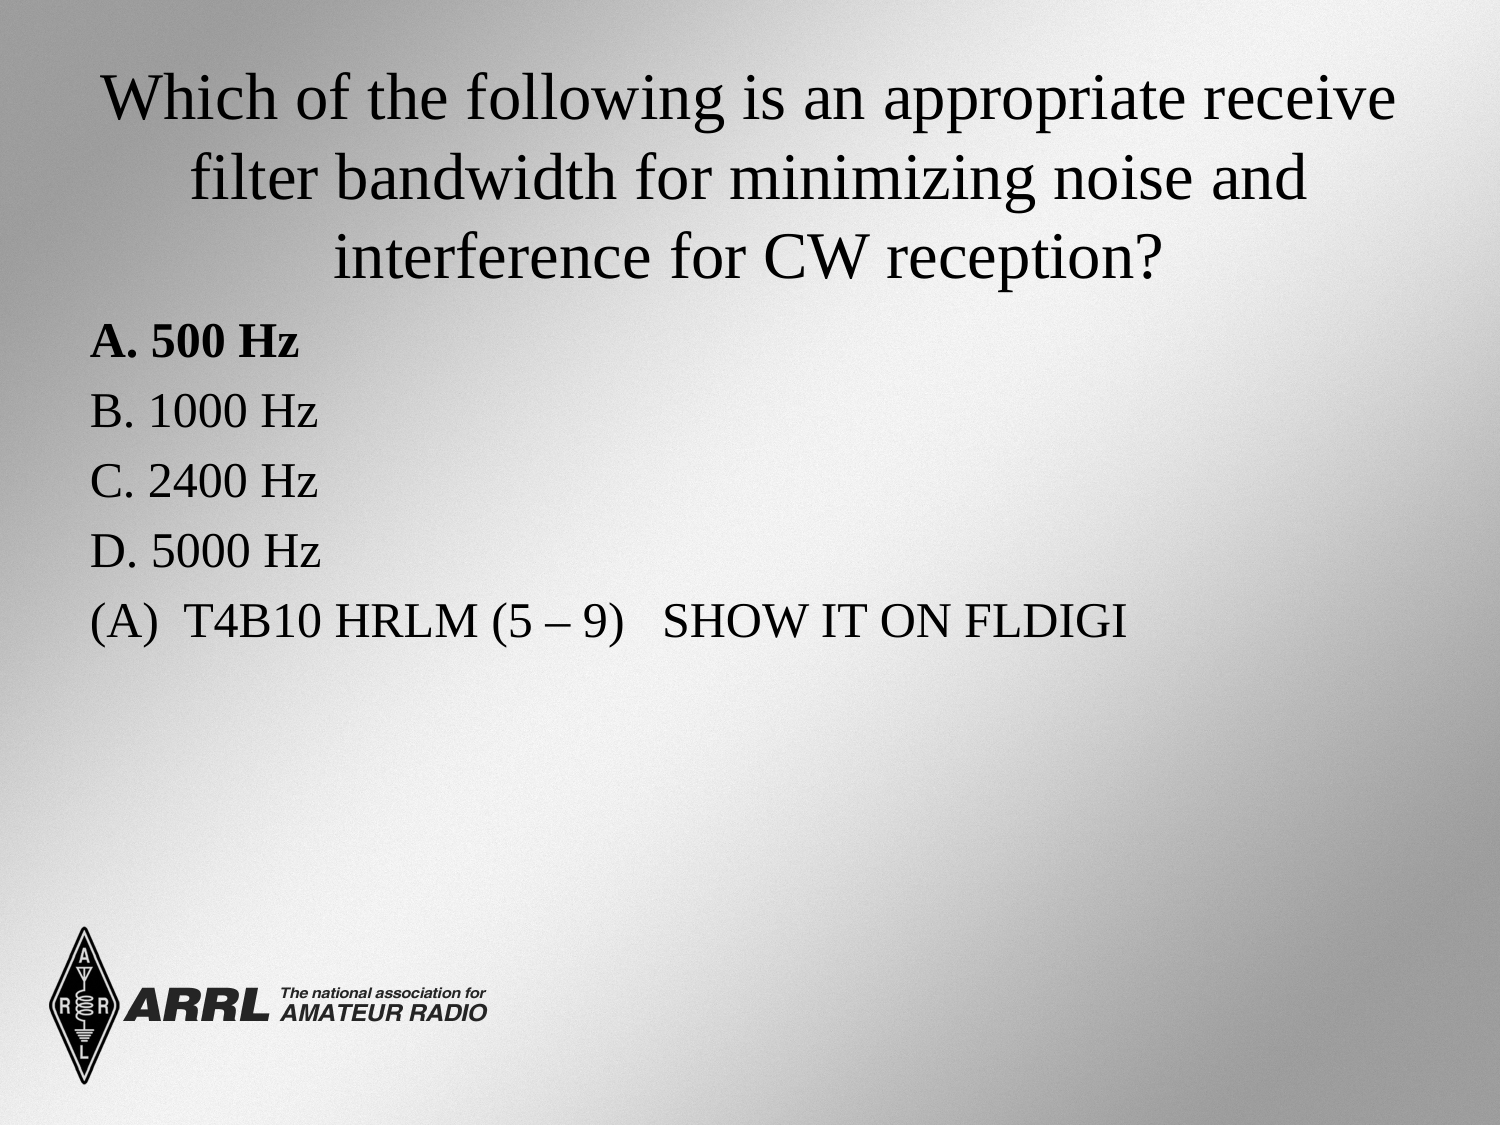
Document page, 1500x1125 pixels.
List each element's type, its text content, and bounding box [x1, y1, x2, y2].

title Which of the following is an appropriate receive filter bandwidth for minimizing noise and interference for CW reception? [75, 45, 1425, 233]
list A. 500 Hz B. 1000 Hz C. 2400 Hz D. 5000 Hz (A) T4B10 HRLM (5 – 9) SHOW IT ON FLDIGI [75, 299, 1425, 1005]
picture [0, 0, 1500, 1125]
